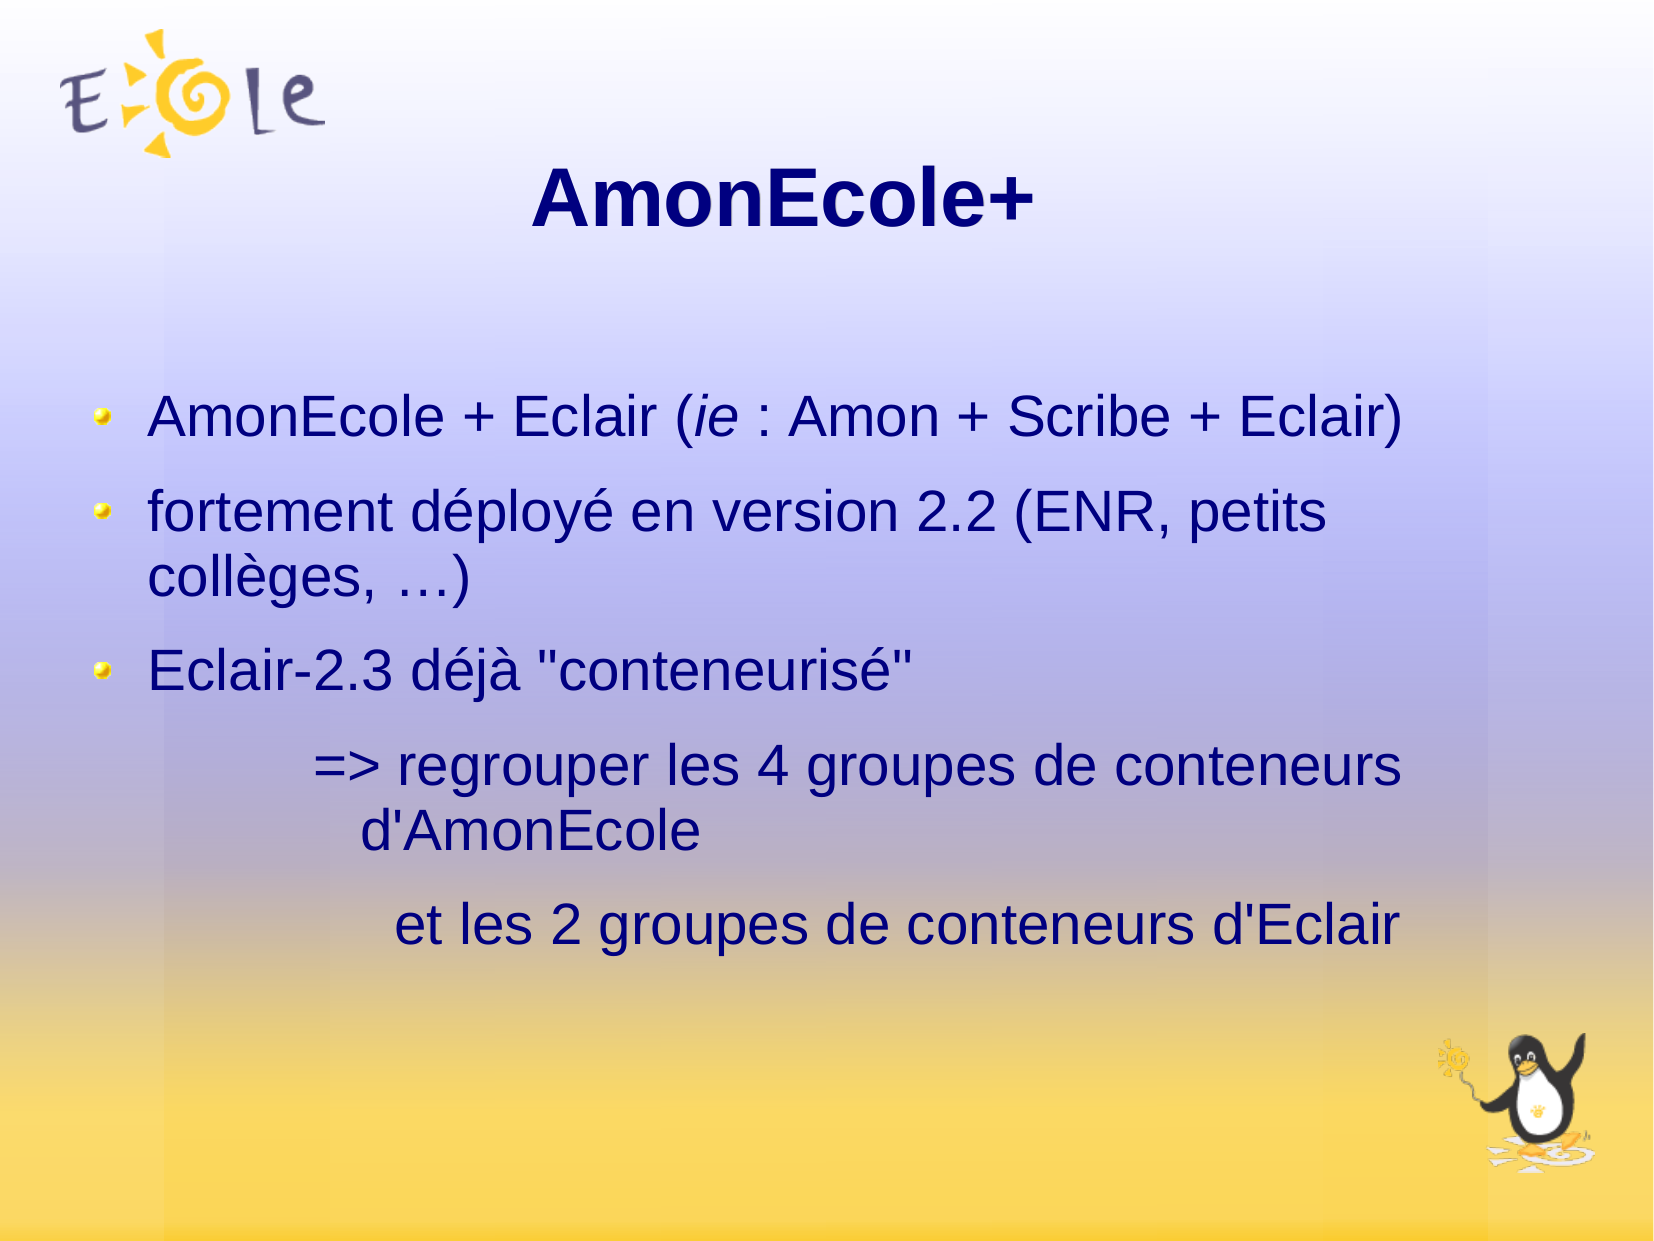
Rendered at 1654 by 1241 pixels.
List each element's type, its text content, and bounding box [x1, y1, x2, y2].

text_box AmonEcole+ [515, 143, 961, 266]
list AmonEcole + Eclair (ie : Amon + Scribe + Eclair) fortement déployé en version 2.2 (ENR, petits collèges, …) Eclair-2.3 déjà "conteneurisé" => regrouper les 4 groupes de conteneurs d'AmonEcole et les 2 groupes de conteneurs d'Eclair [76, 383, 1566, 1123]
picture [0, 0, 1654, 1241]
